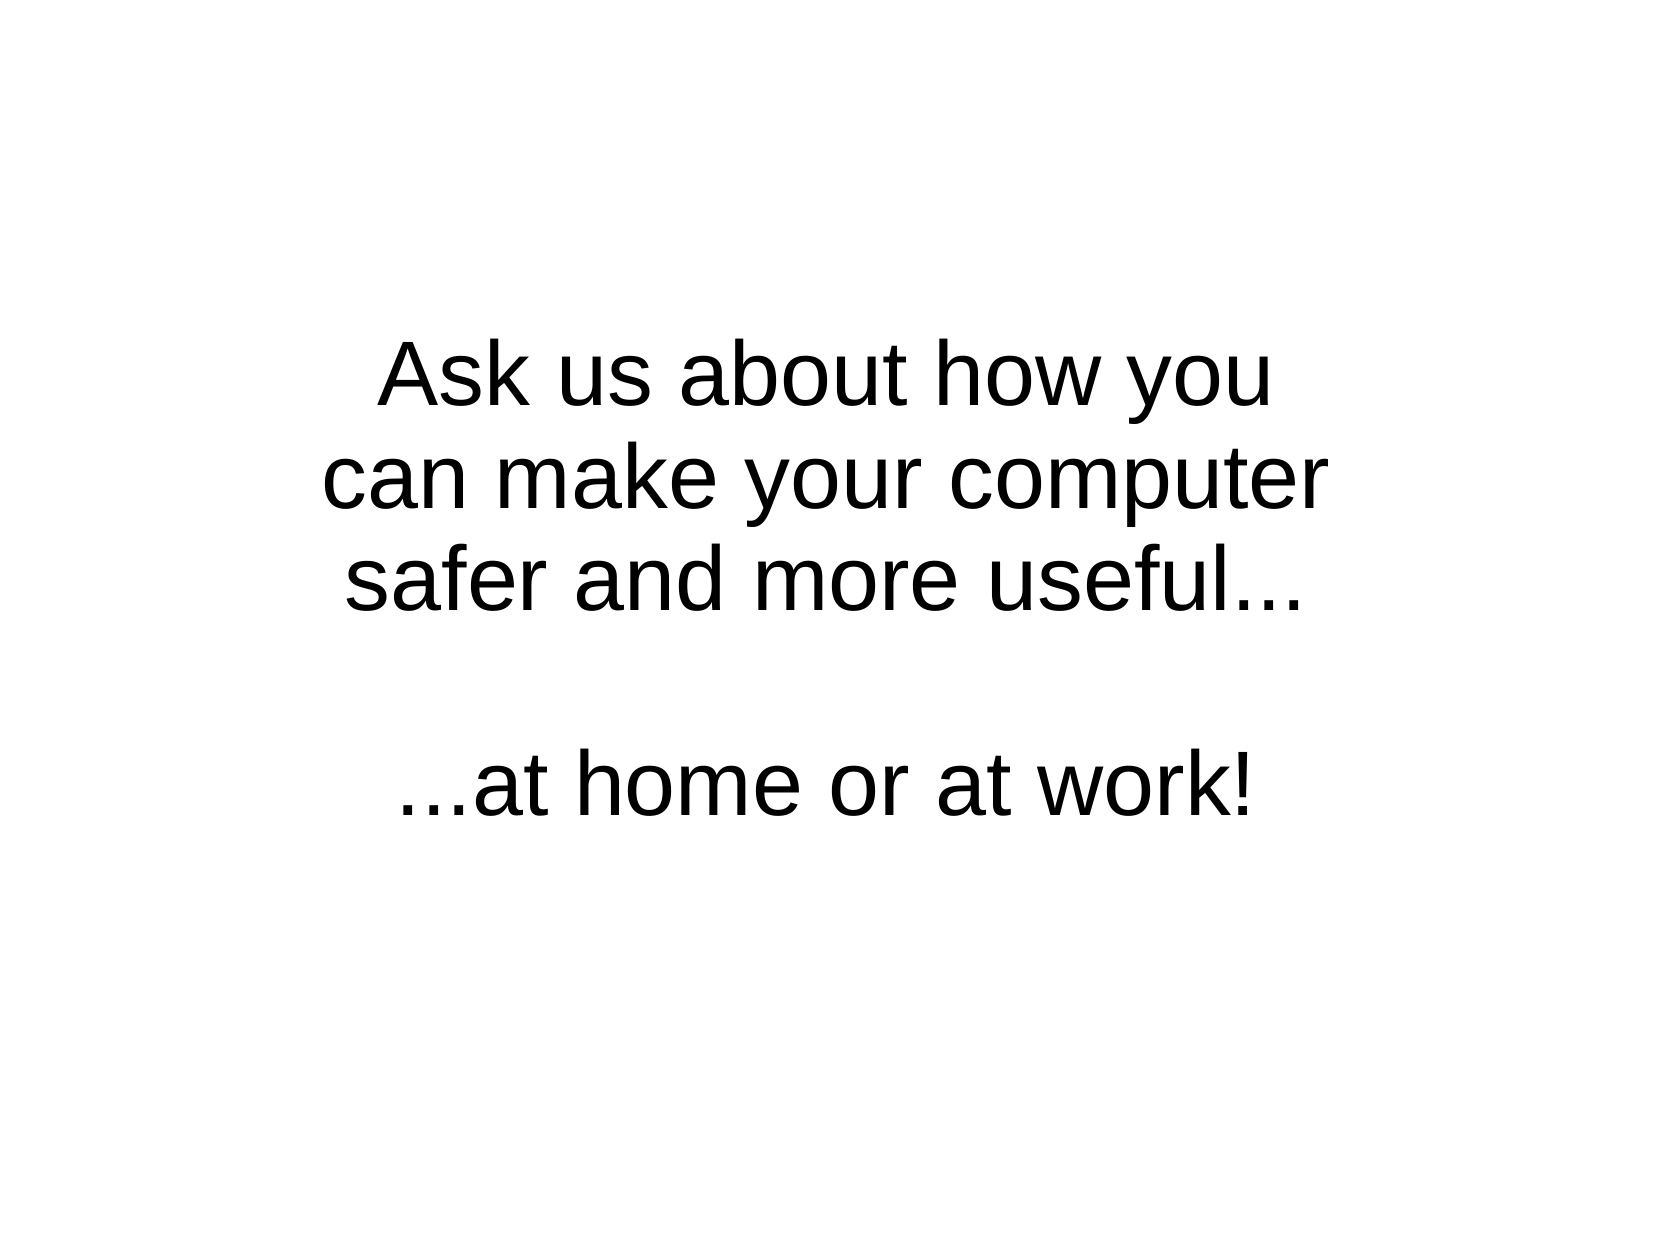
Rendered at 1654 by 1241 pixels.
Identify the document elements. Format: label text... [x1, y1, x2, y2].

title Ask us about how you can make your computer safer and more useful... ...at home or at work! [82, 56, 1571, 1102]
